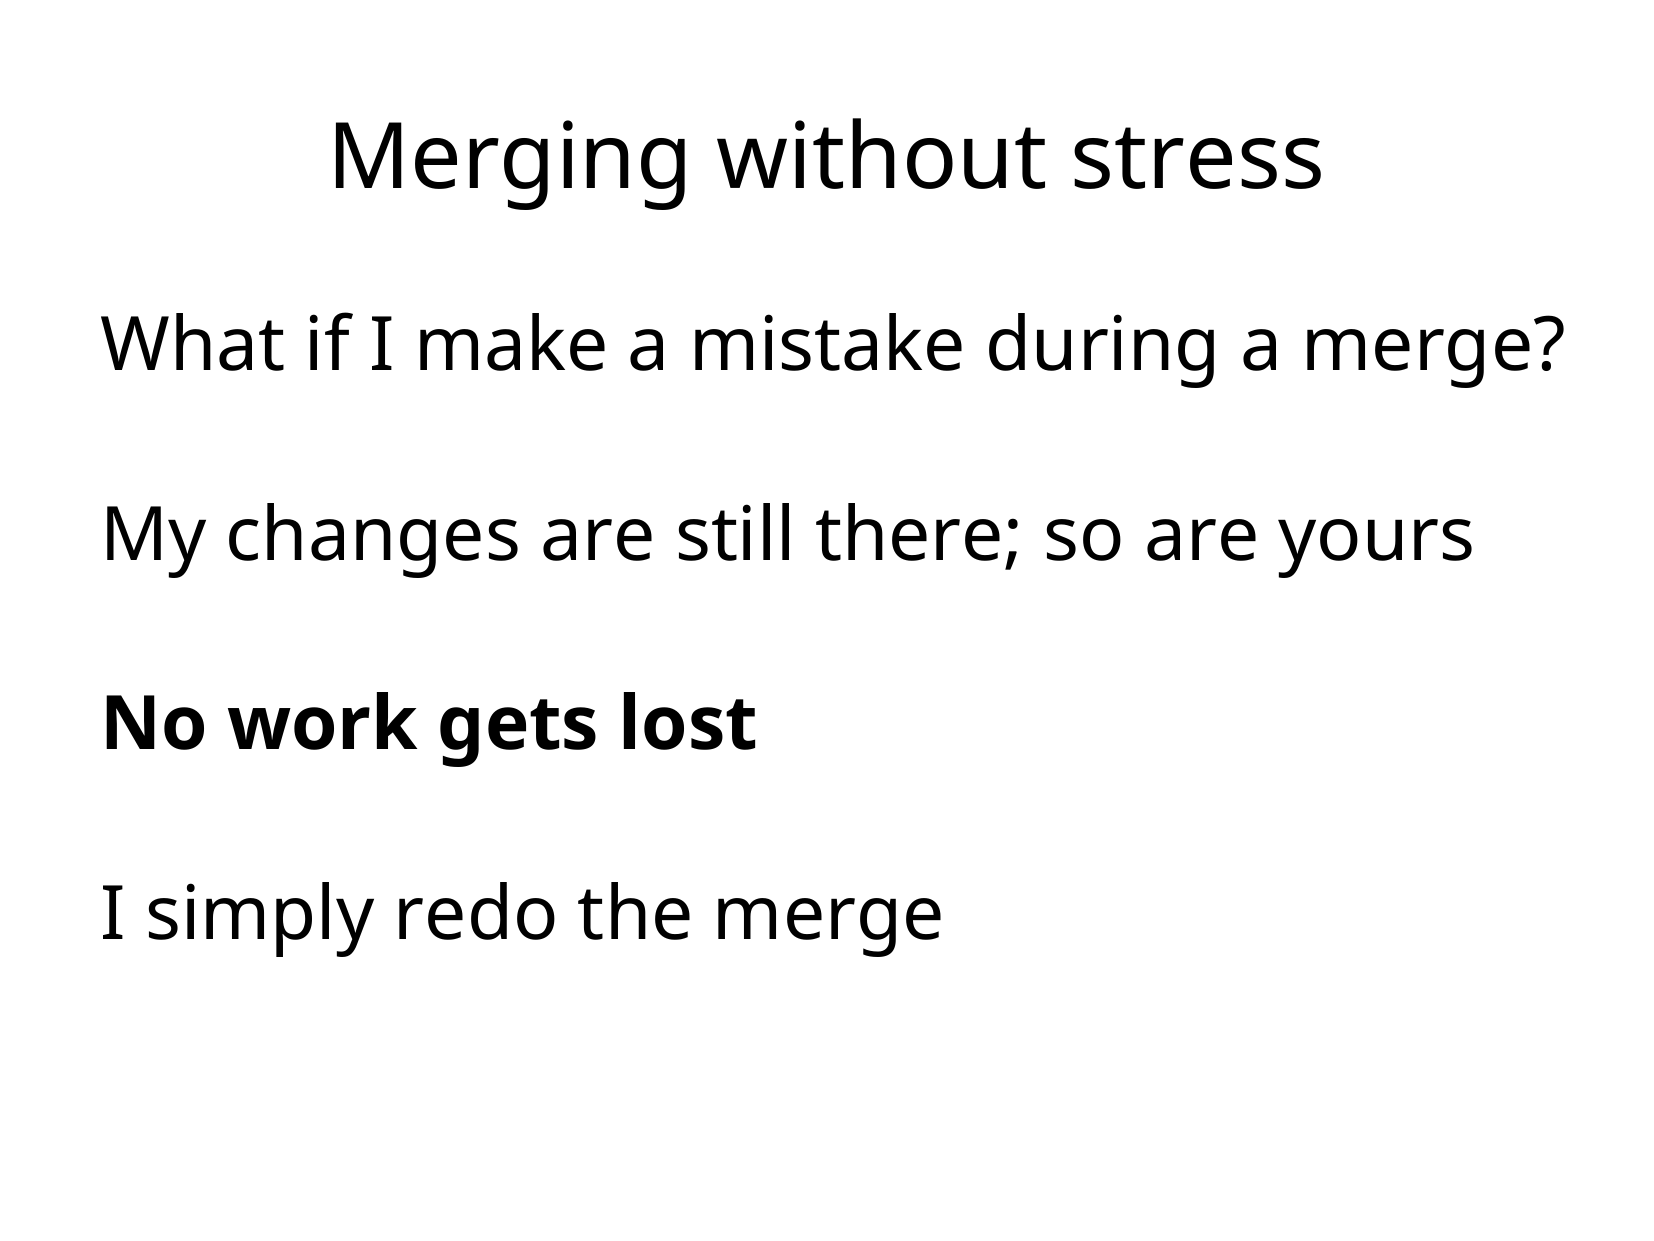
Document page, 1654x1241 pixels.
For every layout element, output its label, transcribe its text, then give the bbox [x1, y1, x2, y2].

list What if I make a mistake during a merge? My changes are still there; so are yours No work gets lost I simply redo the merge [82, 290, 1571, 1109]
title Merging without stress [82, 49, 1571, 257]
